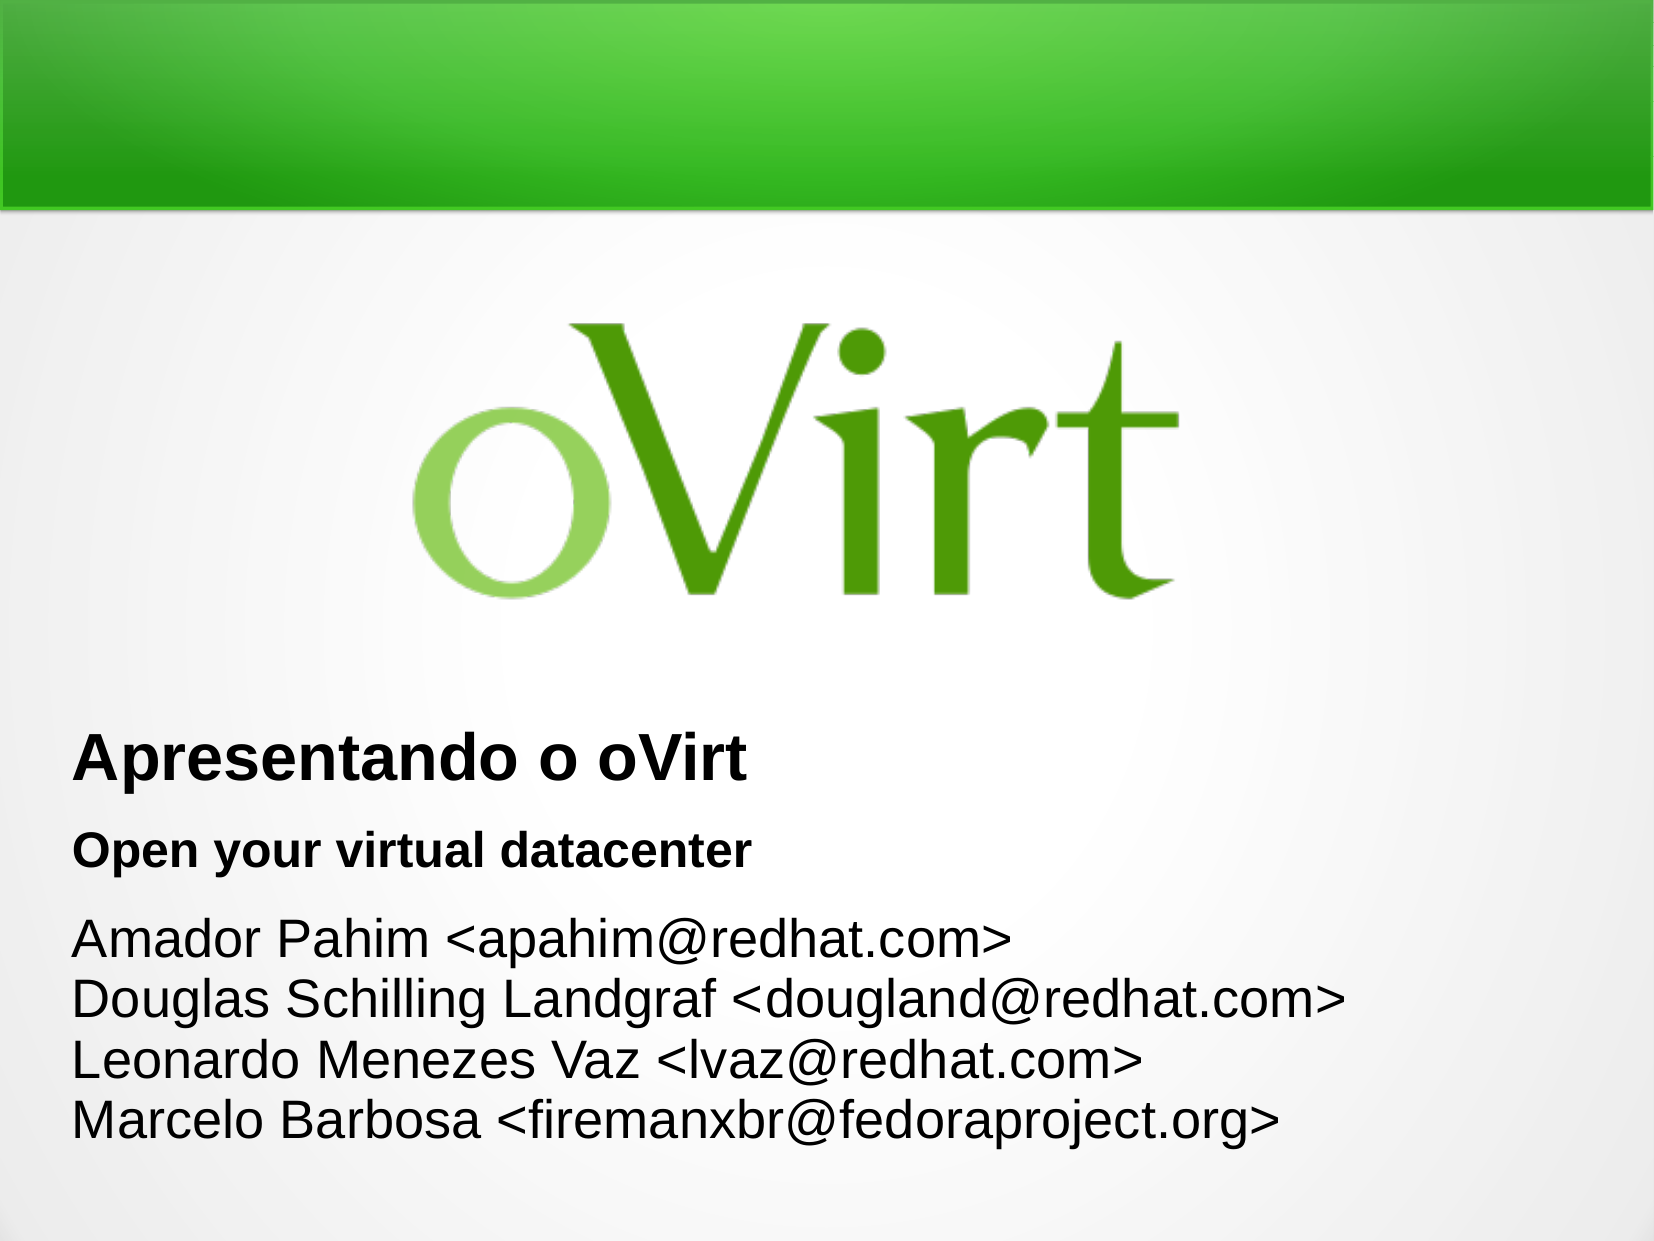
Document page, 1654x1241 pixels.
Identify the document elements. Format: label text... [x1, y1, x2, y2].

picture [363, 256, 1243, 648]
text_box Apresentando o oVirt Open your virtual datacenter Amador Pahim <apahim@redhat.com> Douglas Schilling Landgraf <dougland@redhat.com> Leonardo Menezes Vaz <lvaz@redhat.com> Marcelo Barbosa <firemanxbr@fedoraproject.org> [57, 675, 1538, 1241]
